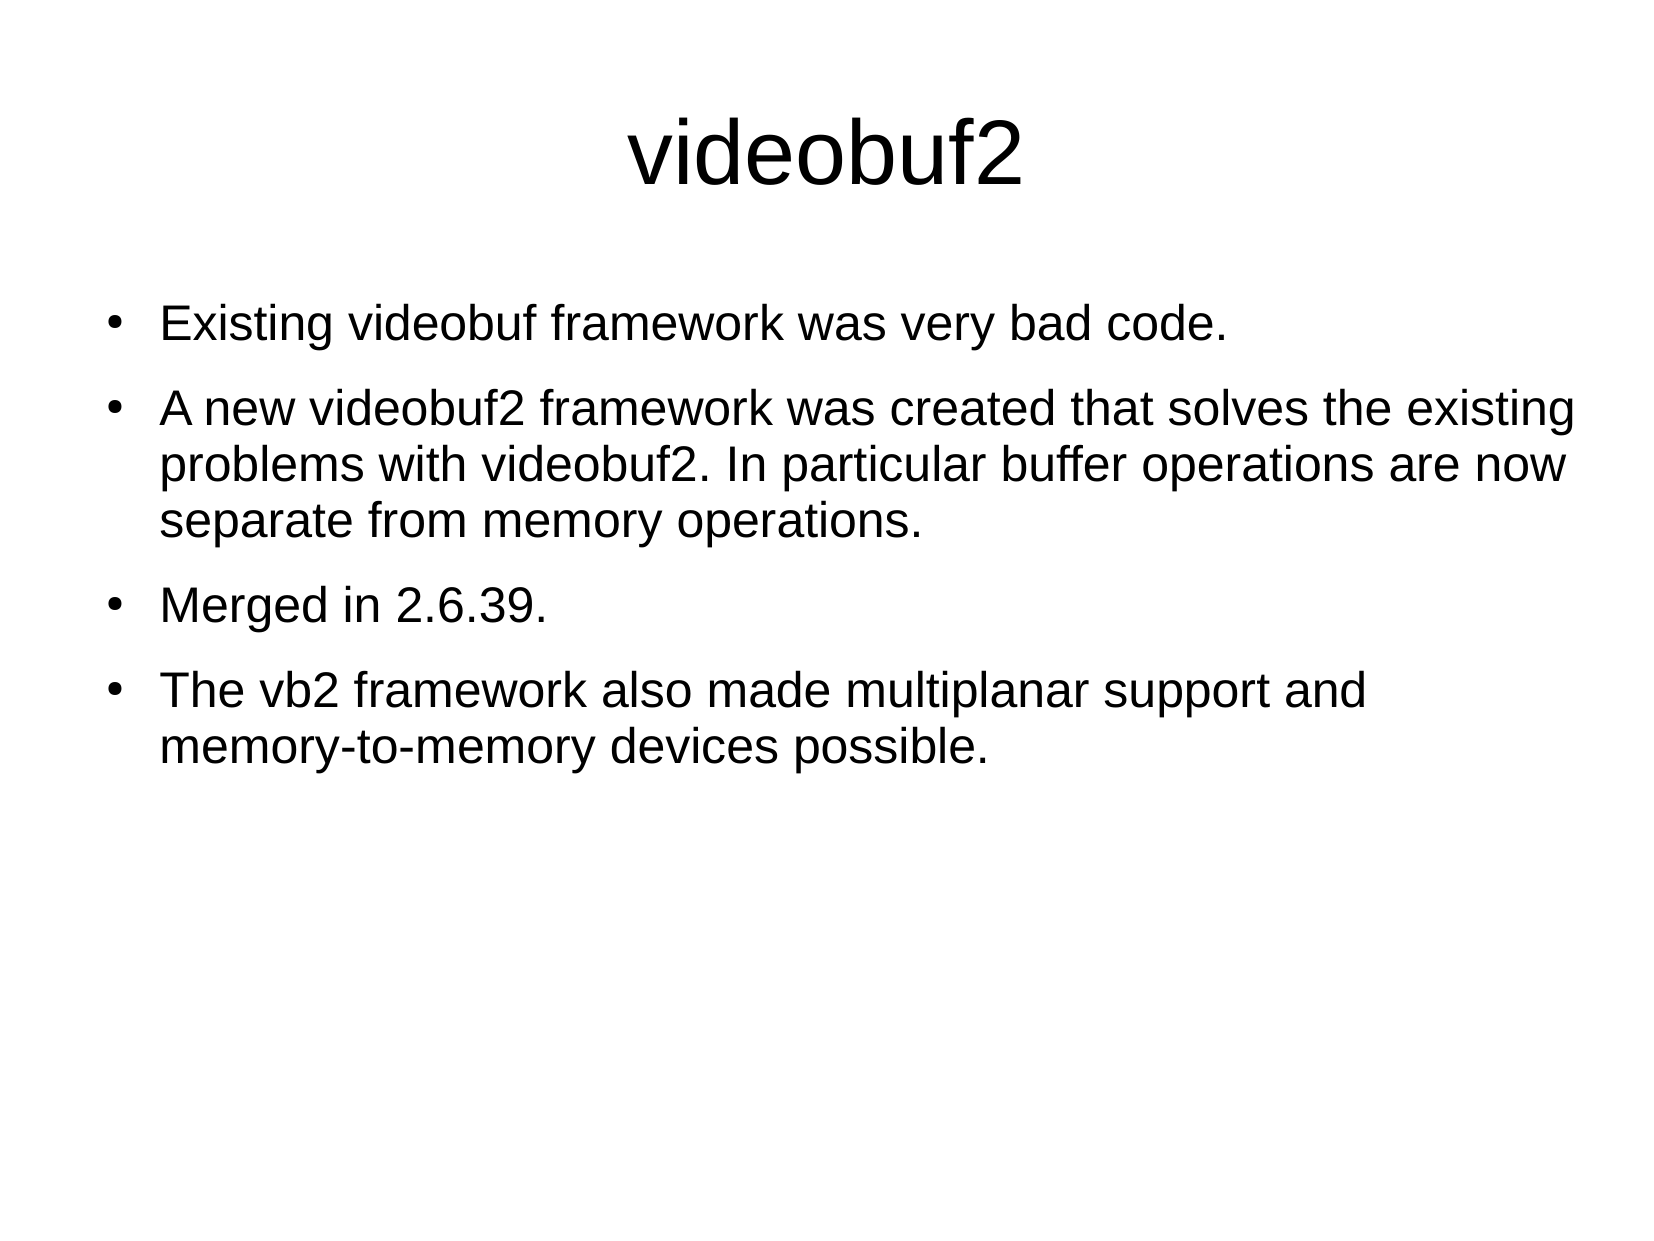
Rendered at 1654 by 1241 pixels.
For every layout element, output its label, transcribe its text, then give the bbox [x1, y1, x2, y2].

list Existing videobuf framework was very bad code. A new videobuf2 framework was created that solves the existing problems with videobuf2. In particular buffer operations are now separate from memory operations. Merged in 2.6.39. The vb2 framework also made multiplanar support and memory-to-memory devices possible. [88, 295, 1577, 1100]
title videobuf2 [82, 56, 1571, 250]
